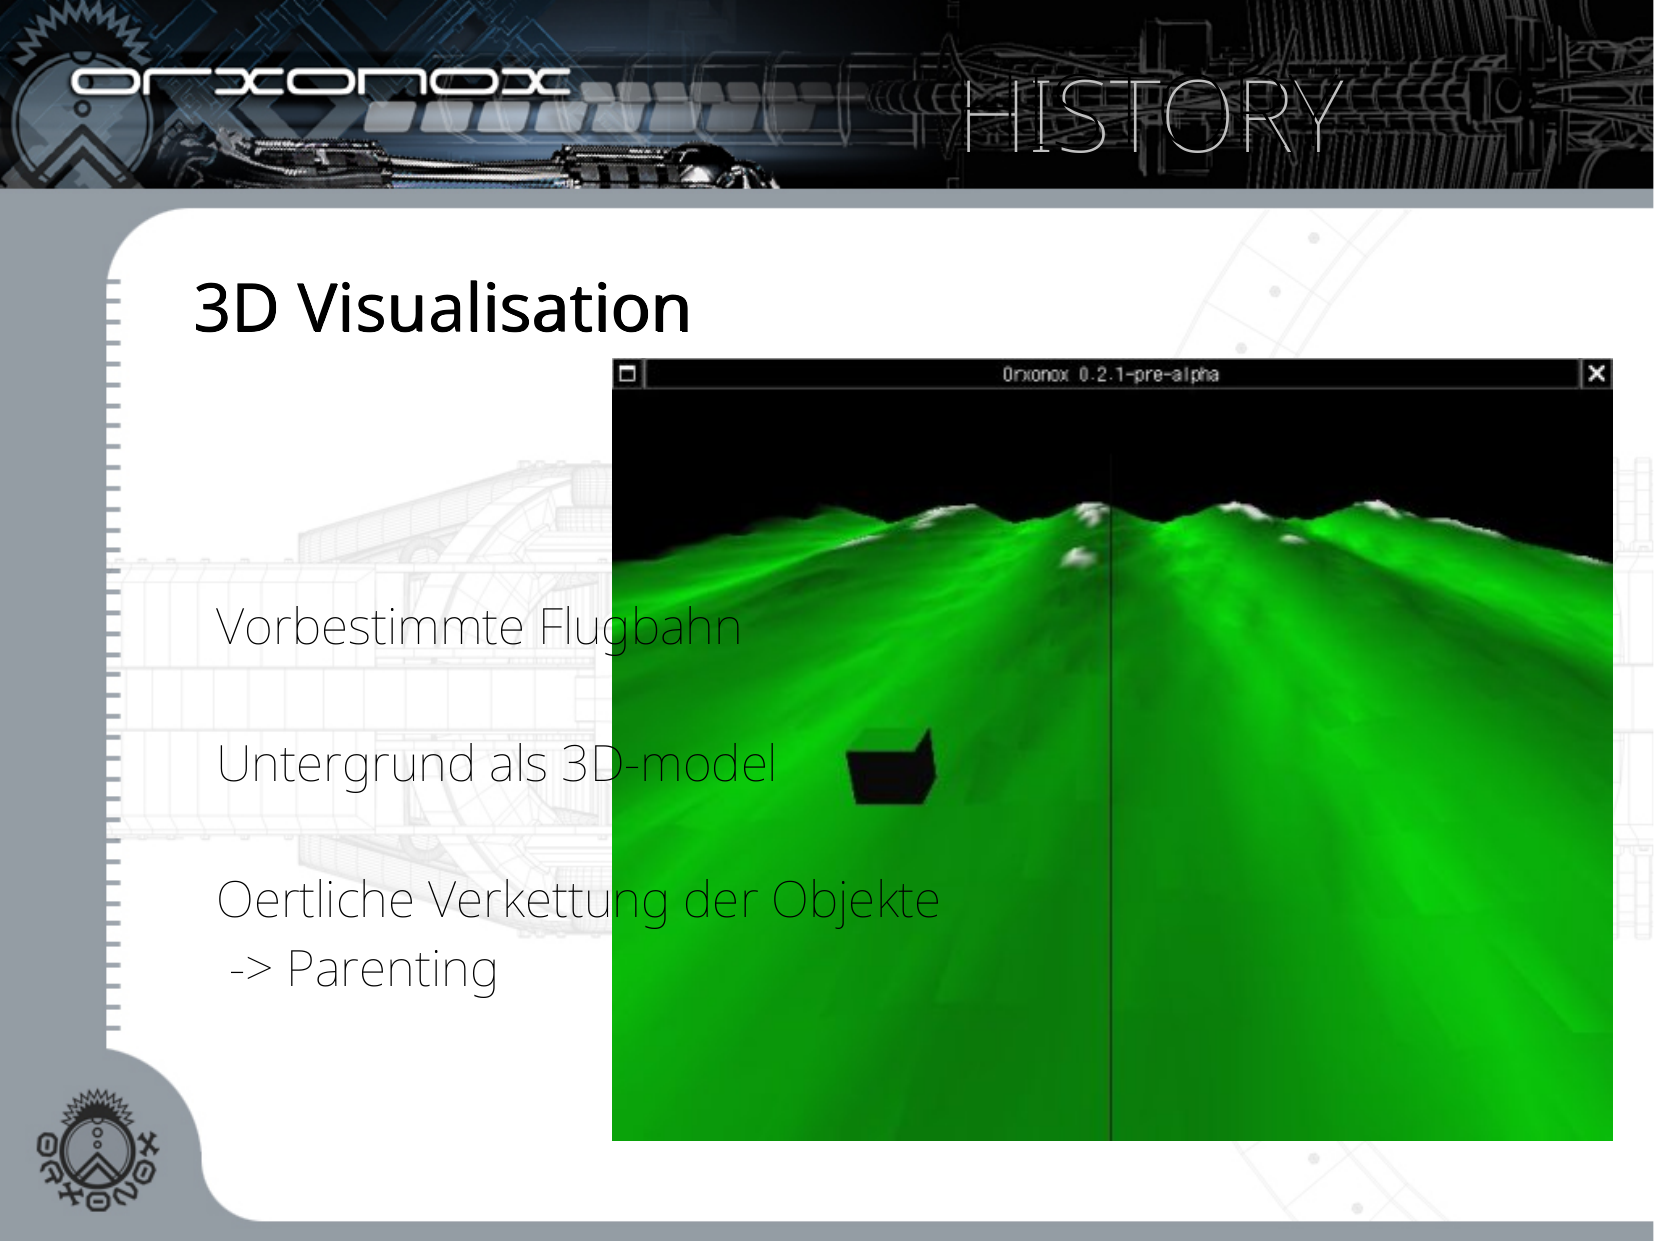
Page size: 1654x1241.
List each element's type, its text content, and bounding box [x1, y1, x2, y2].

text_box Vorbestimmte Flugbahn Untergrund als 3D-model Oertliche Verkettung der Objekte -> Parenting [166, 583, 1442, 977]
picture [0, 0, 1654, 1241]
text_box HISTORY [901, 32, 1530, 156]
text_box 3D Visualisation [193, 260, 1501, 288]
